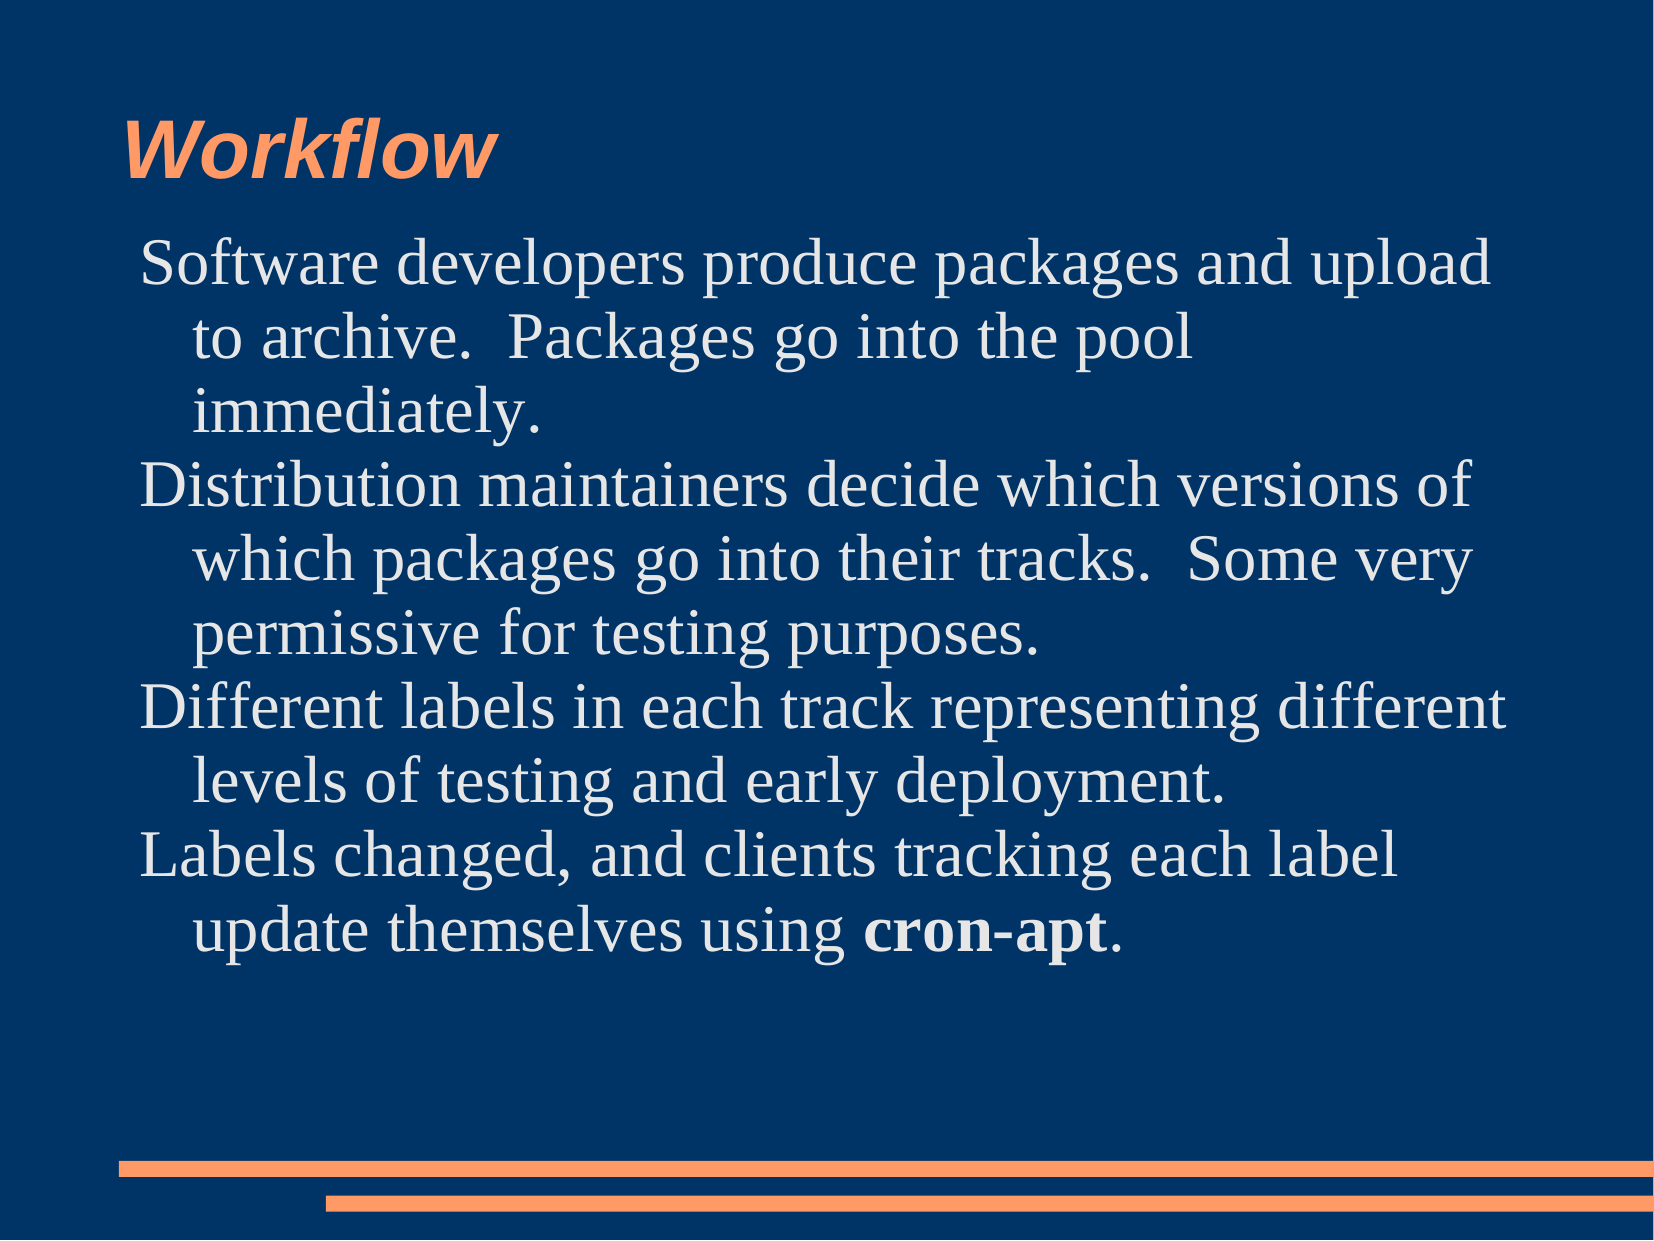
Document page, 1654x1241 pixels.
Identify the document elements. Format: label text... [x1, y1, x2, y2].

title Workflow [121, 46, 1534, 225]
list Software developers produce packages and upload to archive. Packages go into the pool immediately. Distribution maintainers decide which versions of which packages go into their tracks. Some very permissive for testing purposes. Different labels in each track representing different levels of testing and early deployment. Labels changed, and clients tracking each label update themselves using cron-apt. [121, 225, 1561, 1241]
